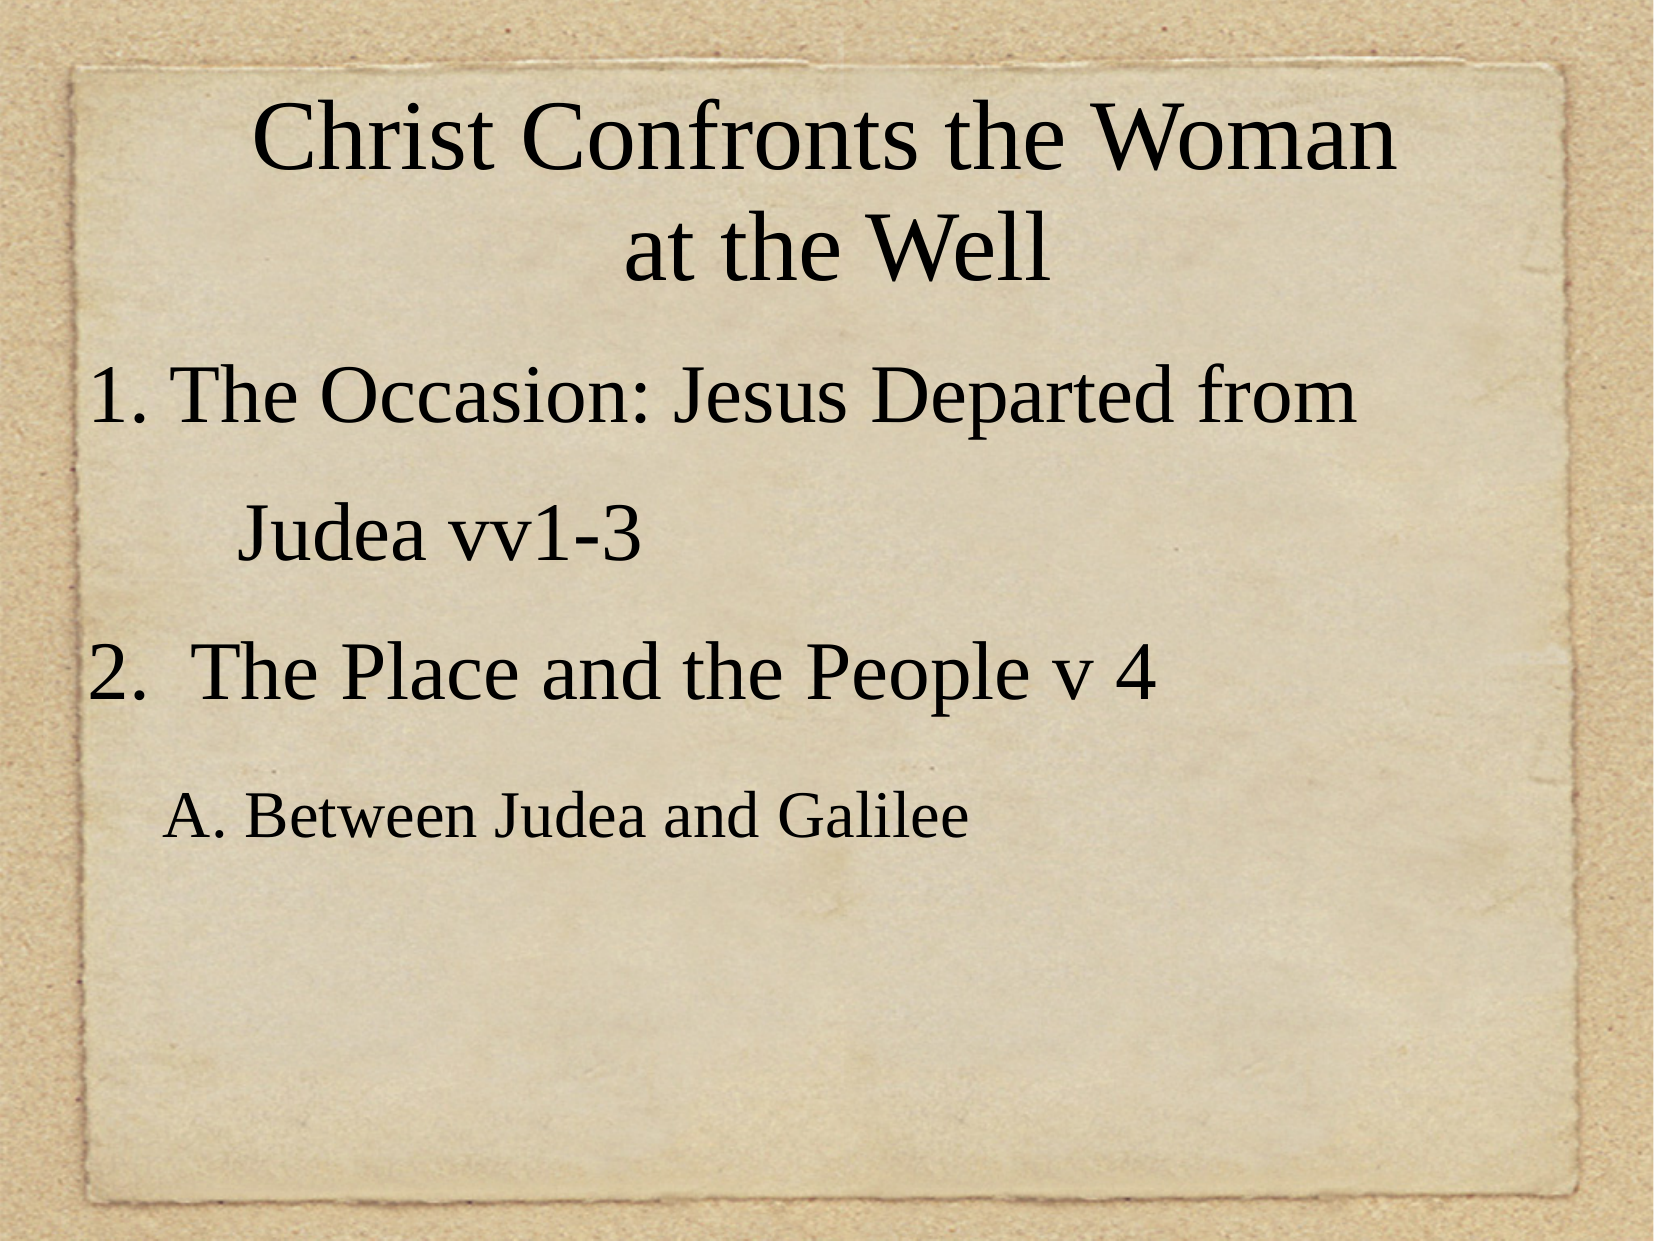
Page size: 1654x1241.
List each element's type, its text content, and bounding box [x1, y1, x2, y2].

text_box Christ Confronts the Woman at the Well 1. The Occasion: Jesus Departed from Judea vv1-3 2. The Place and the People v 4 A. Between Judea and Galilee [73, 73, 1603, 1213]
picture [0, 0, 1654, 1241]
